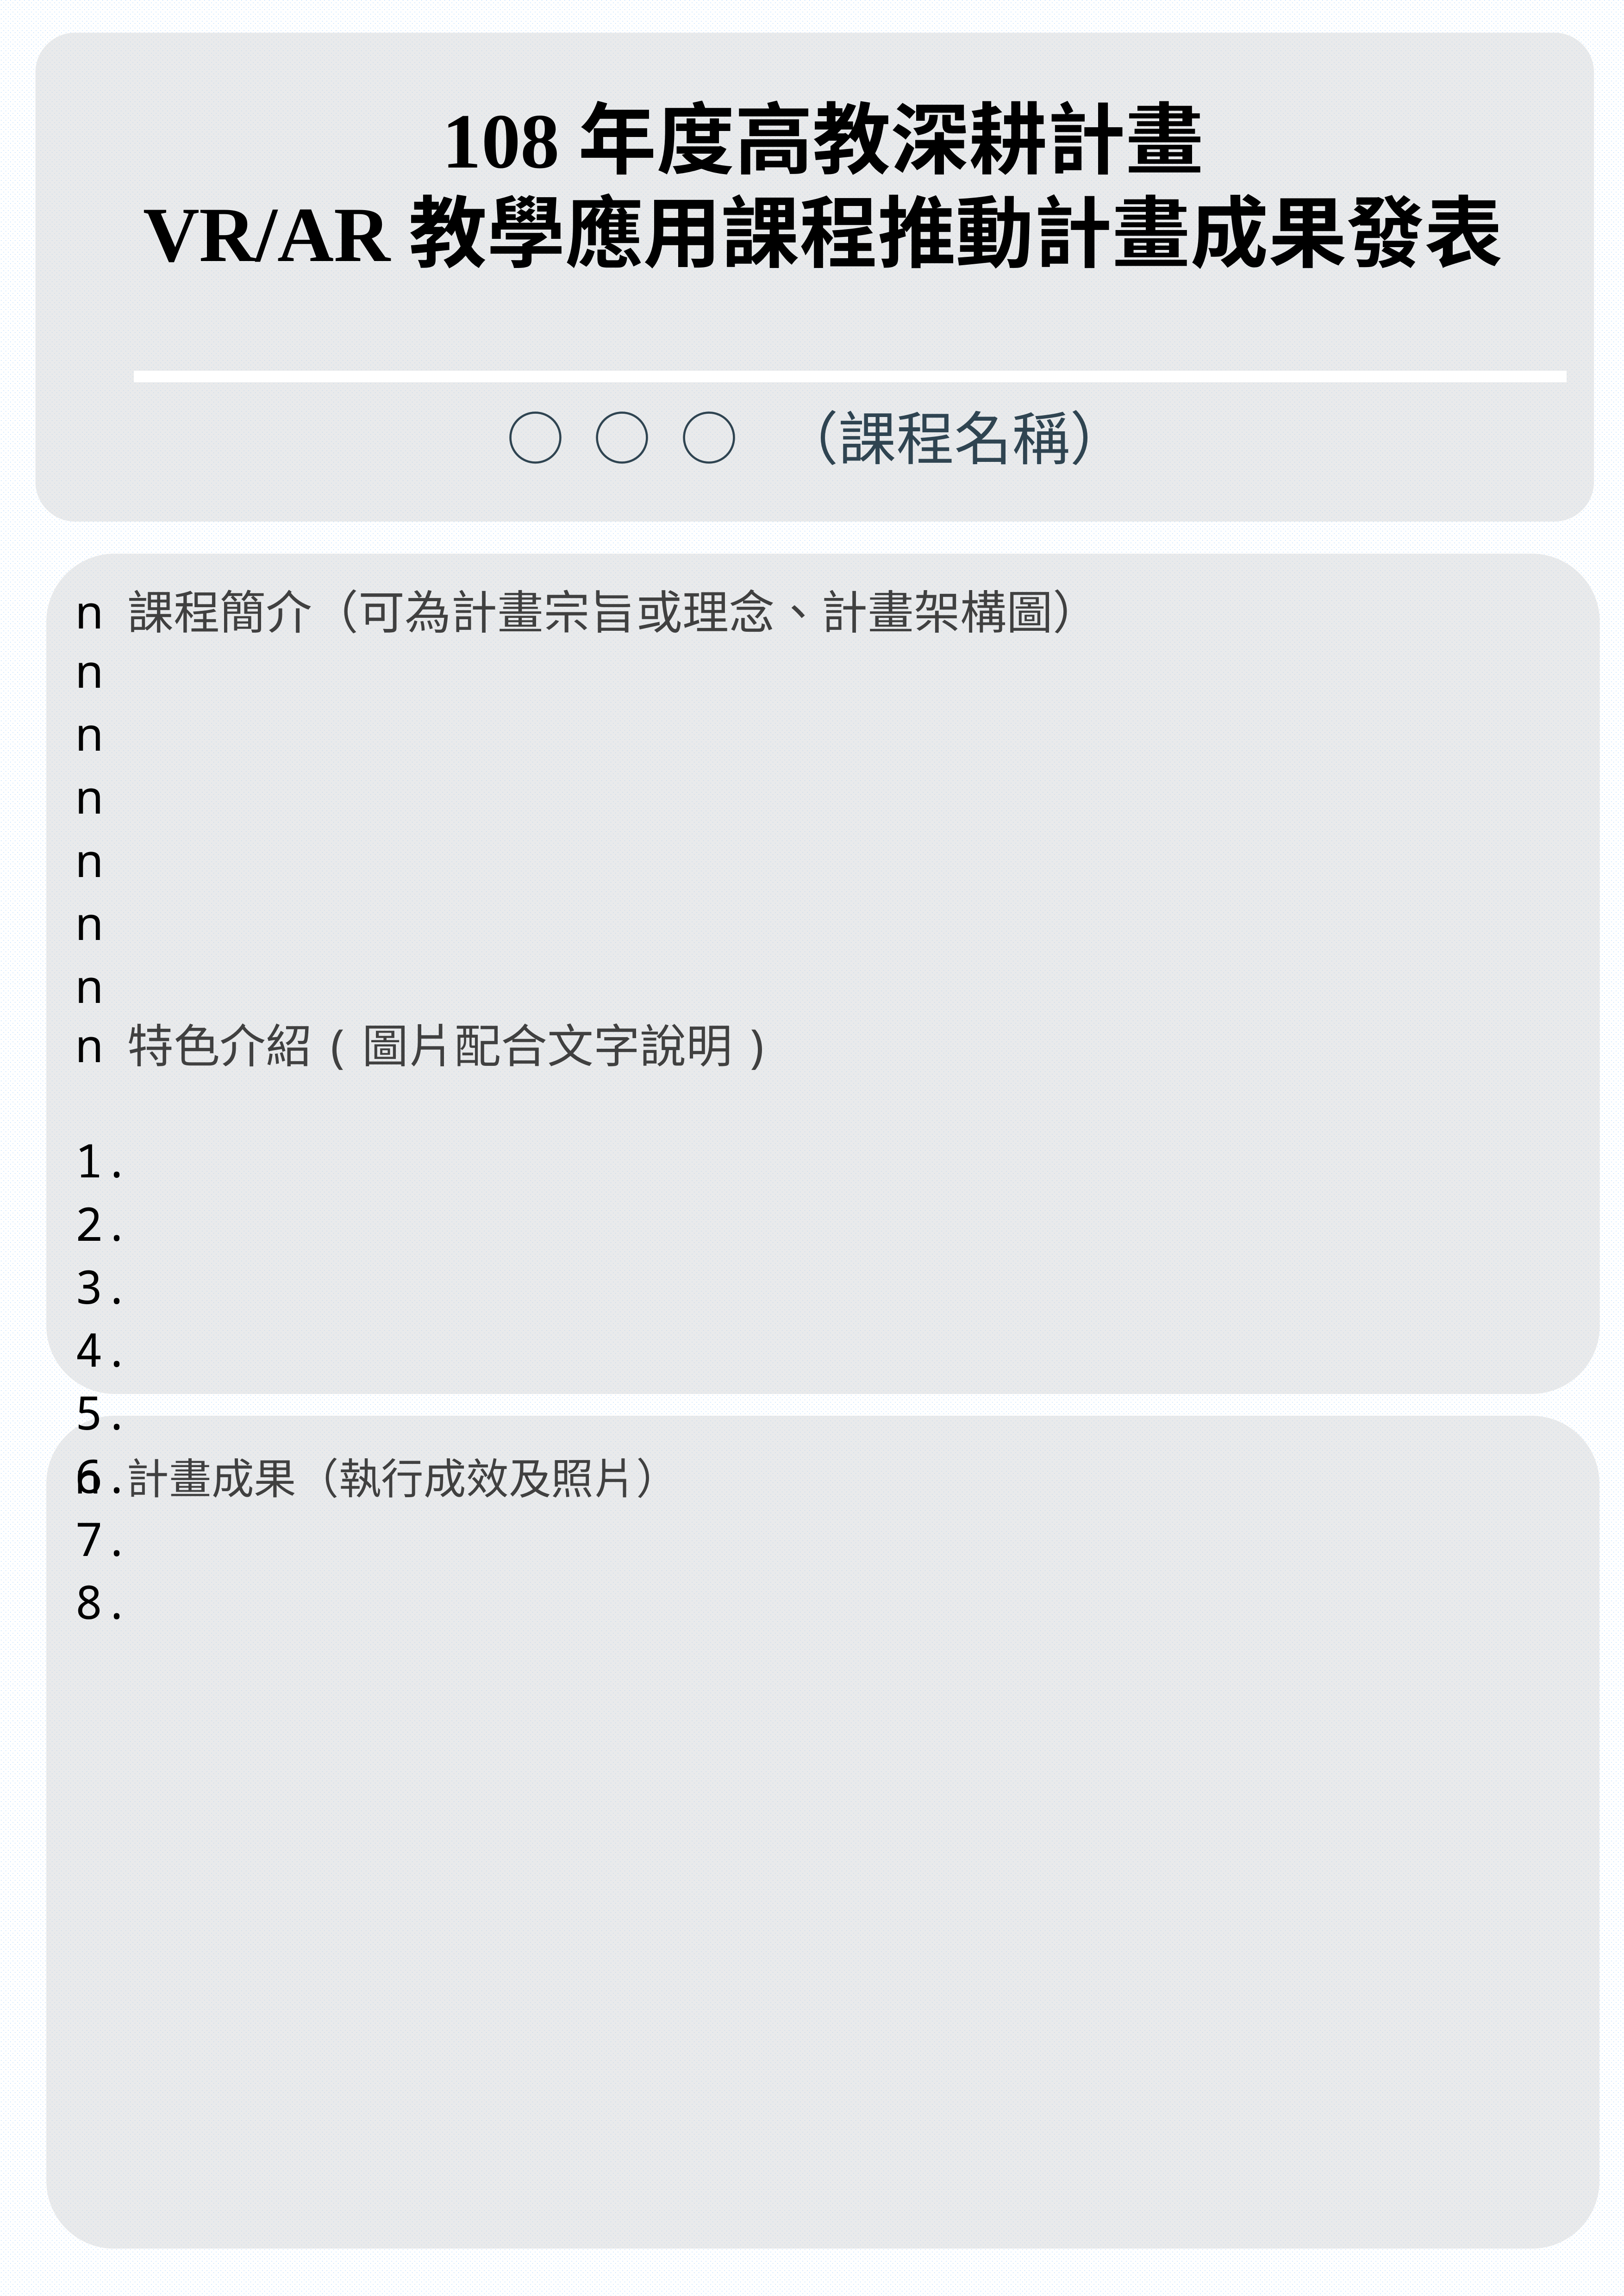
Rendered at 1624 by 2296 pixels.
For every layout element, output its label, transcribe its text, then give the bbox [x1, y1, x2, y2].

text_box [46, 1420, 1599, 2249]
text_box 課程簡介（可為計畫宗旨或理念、計畫架構圖） 特色介紹(圖片配合文字說明) [68, 579, 1555, 1454]
text_box ○ ○ ○ （課程名稱） [74, 398, 1562, 476]
text_box [35, 32, 1594, 522]
text_box 108年度高教深耕計畫 VR/AR教學應用課程推動計畫成果發表 [79, 44, 1567, 323]
text_box 計畫成果（執行成效及照片） [68, 1448, 1555, 2192]
text_box [46, 554, 1600, 1390]
